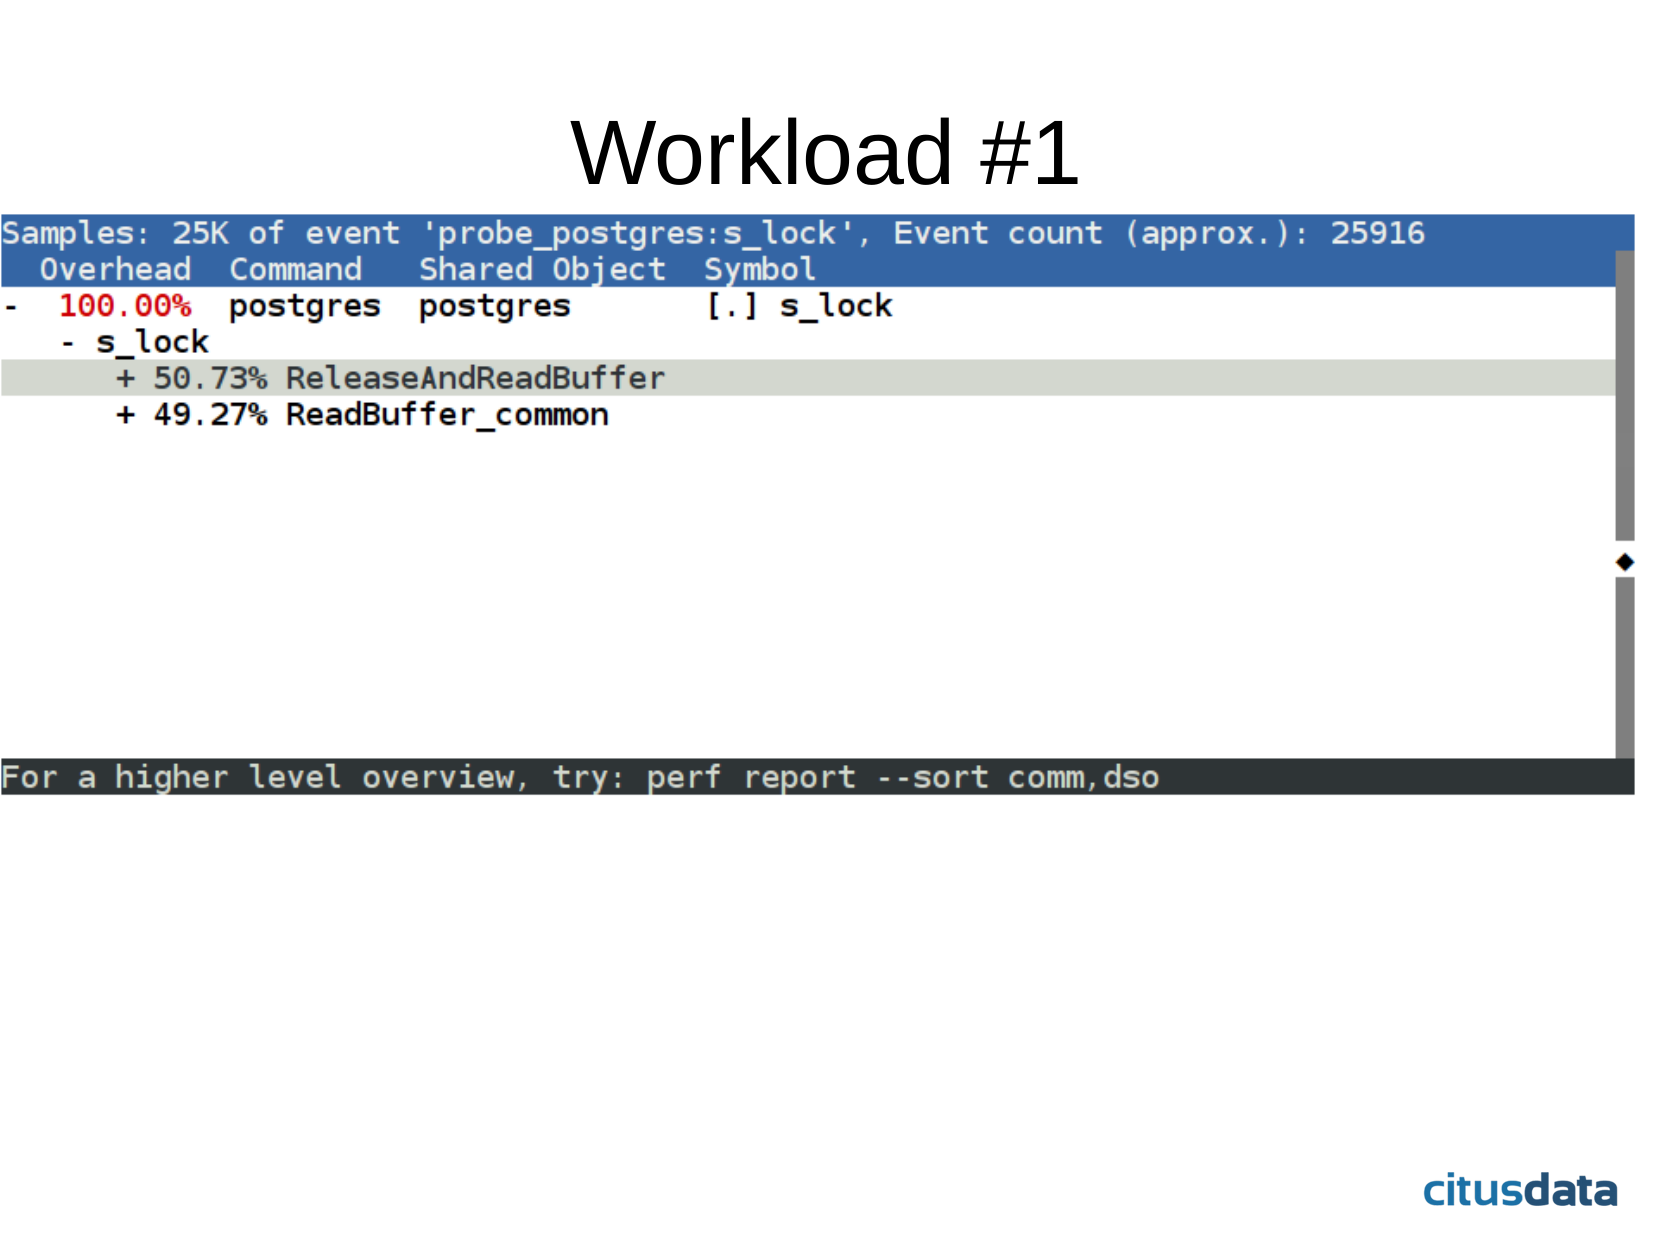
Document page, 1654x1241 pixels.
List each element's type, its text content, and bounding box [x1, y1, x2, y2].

title Workload #1 [82, 49, 1571, 213]
picture [0, 213, 1654, 821]
picture [1420, 1167, 1622, 1209]
